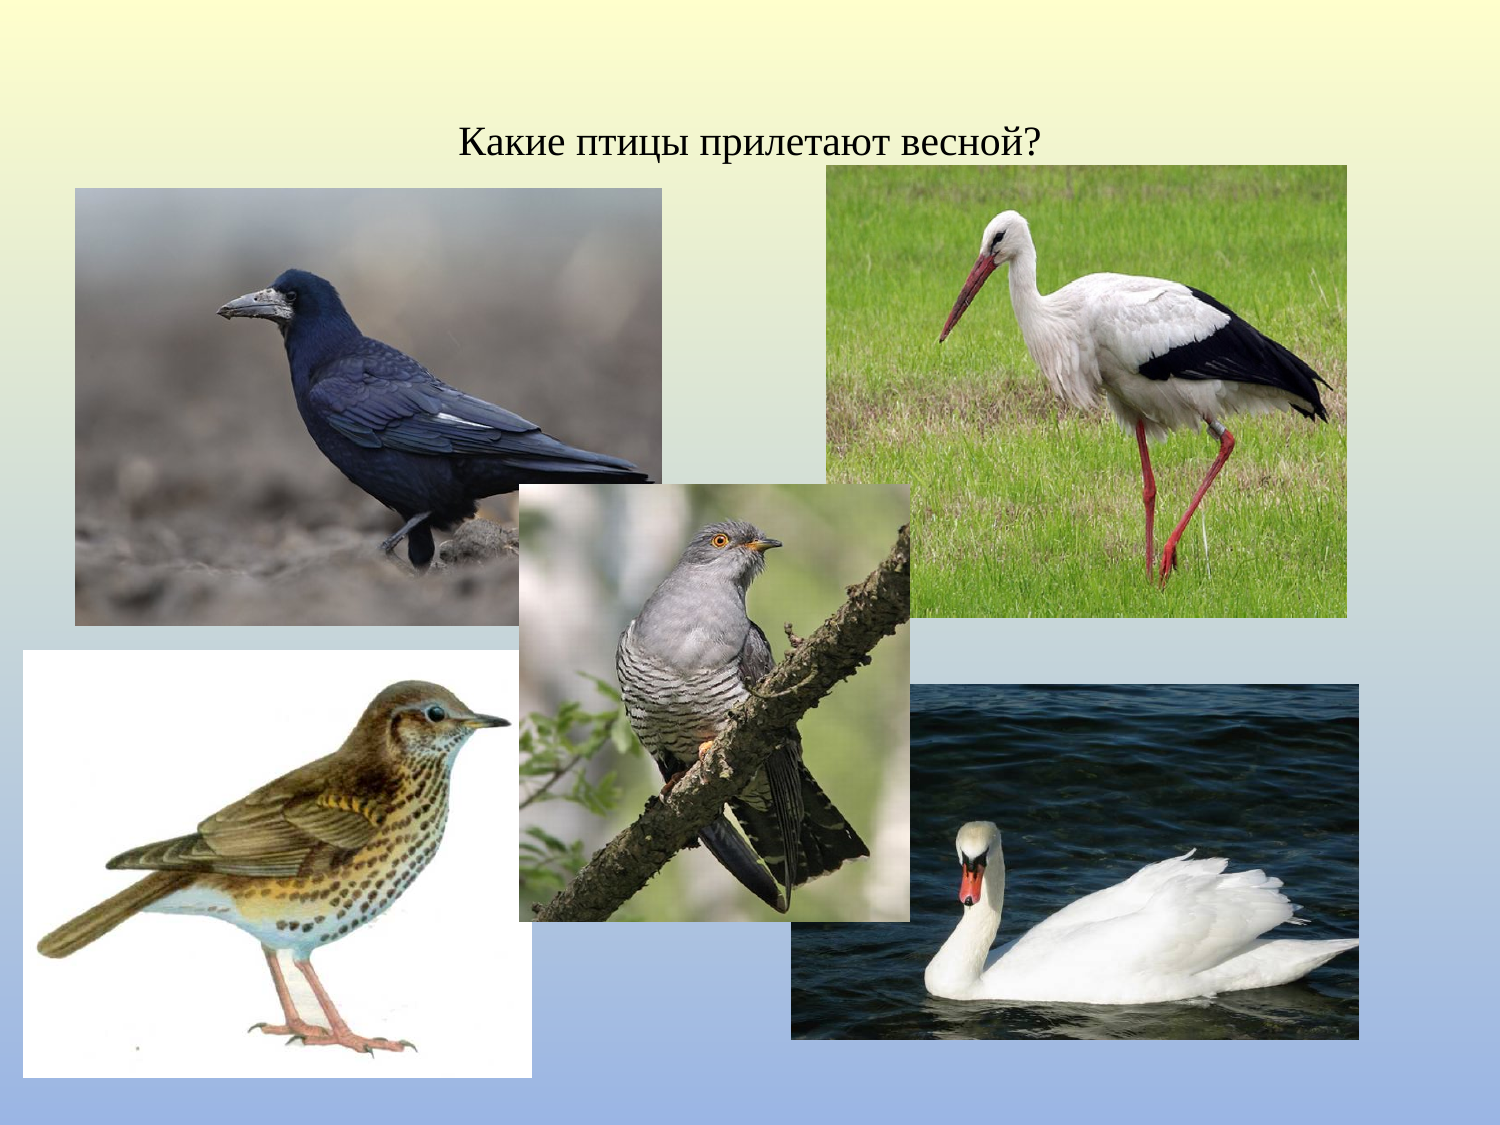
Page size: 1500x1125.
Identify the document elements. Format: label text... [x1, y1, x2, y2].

title Какие птицы прилетают весной? [75, 21, 1426, 257]
picture [23, 165, 1359, 1078]
